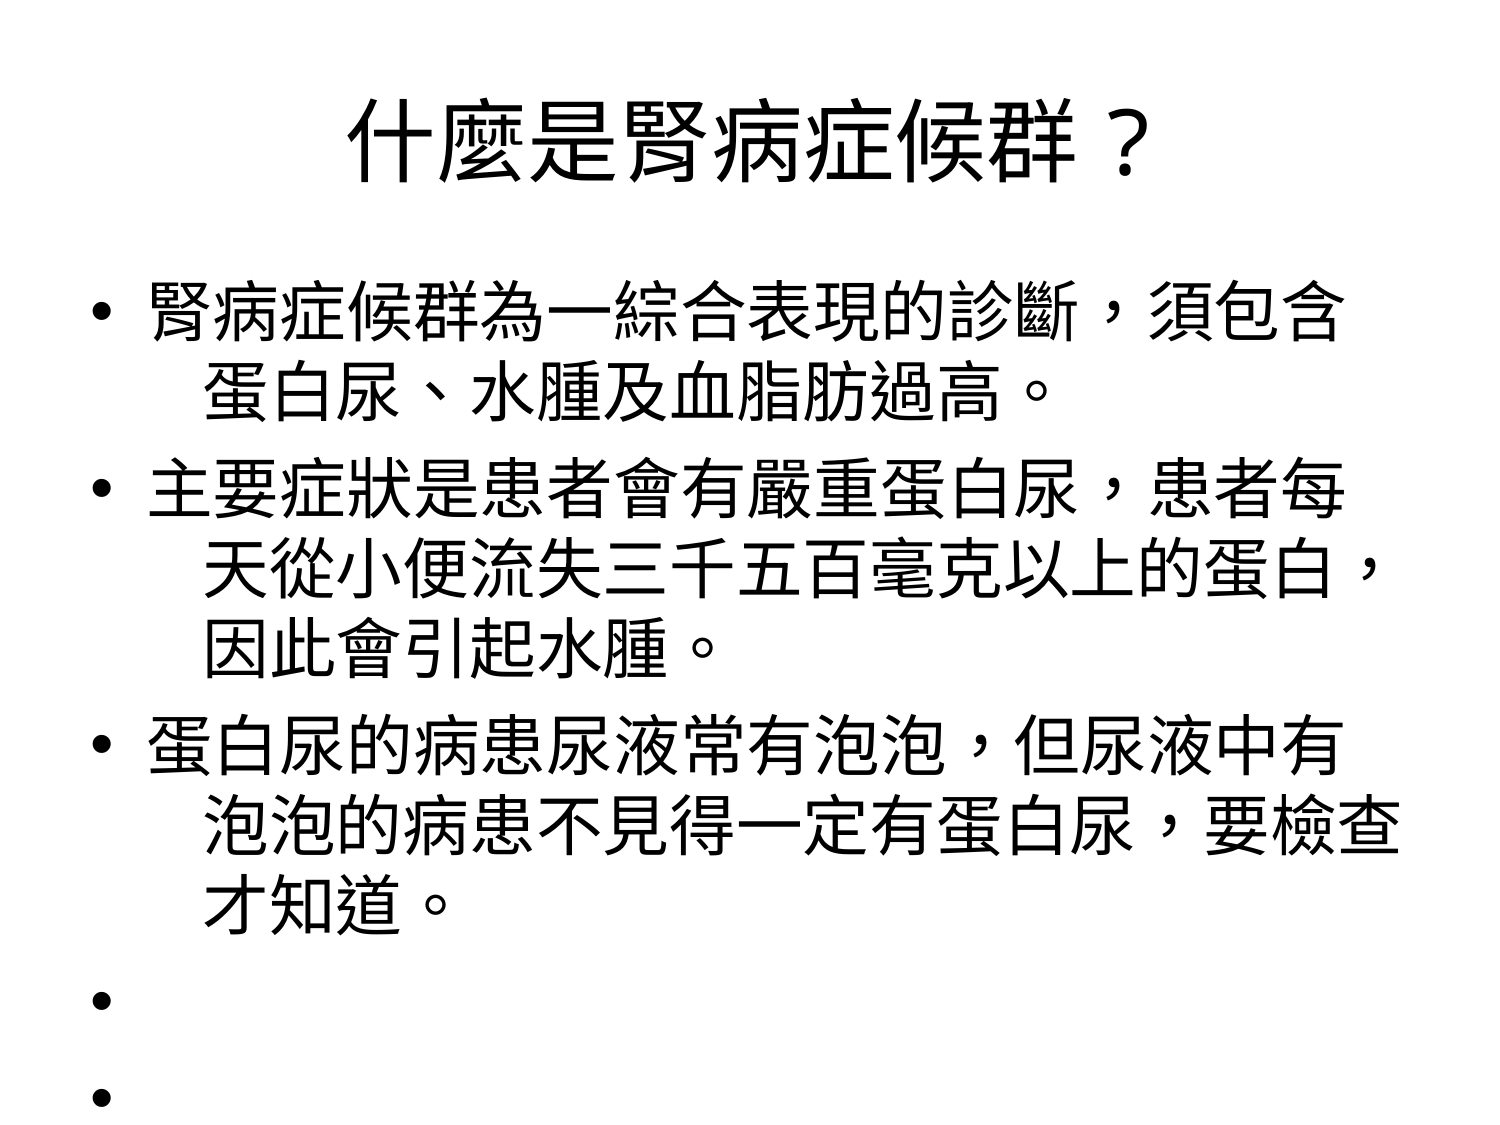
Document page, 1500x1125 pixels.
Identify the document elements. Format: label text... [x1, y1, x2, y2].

title 什麼是腎病症候群? [75, 45, 1426, 233]
list 腎病症候群為一綜合表現的診斷，須包含蛋白尿、水腫及血脂肪過高。 主要症狀是患者會有嚴重蛋白尿，患者每天從小便流失三千五百毫克以上的蛋白，因此會引起水腫。 蛋白尿的病患尿液常有泡泡，但尿液中有泡泡的病患不見得一定有蛋白尿，要檢查才知道。 [75, 262, 1426, 1005]
